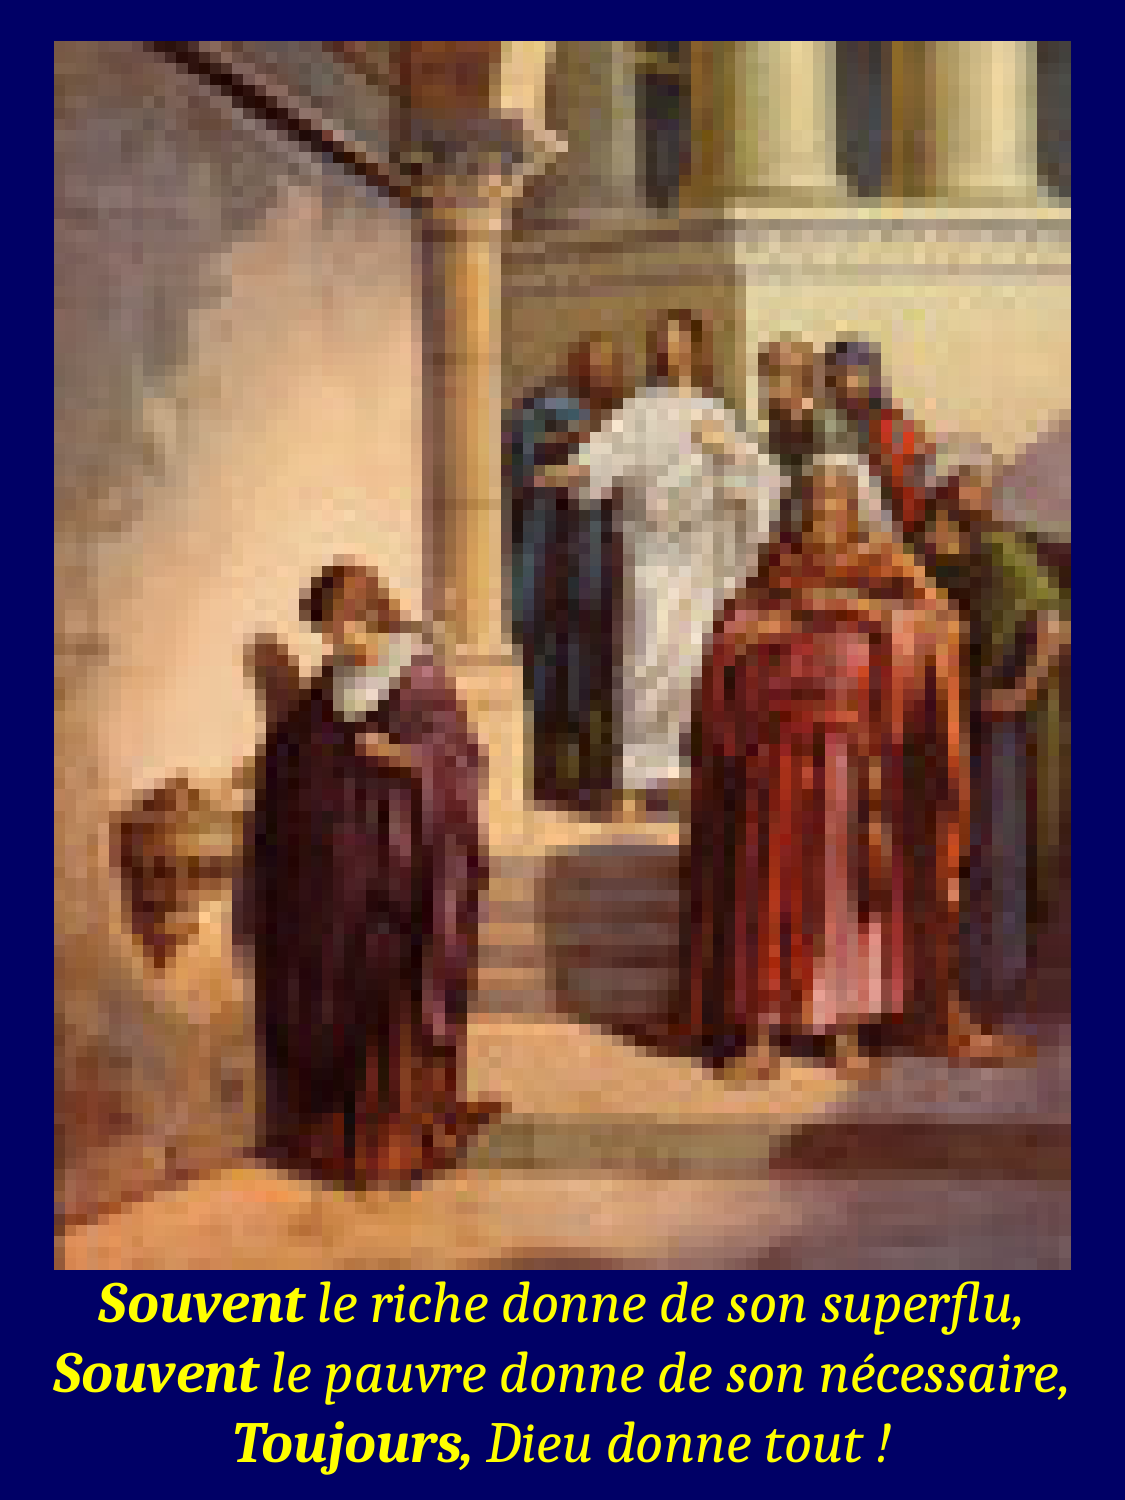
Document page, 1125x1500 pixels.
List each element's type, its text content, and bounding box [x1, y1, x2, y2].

picture [54, 41, 1071, 1257]
text_box Souvent le riche donne de son superflu, Souvent le pauvre donne de son nécessaire, Toujours, Dieu donne tout ! [0, 1257, 1125, 1482]
